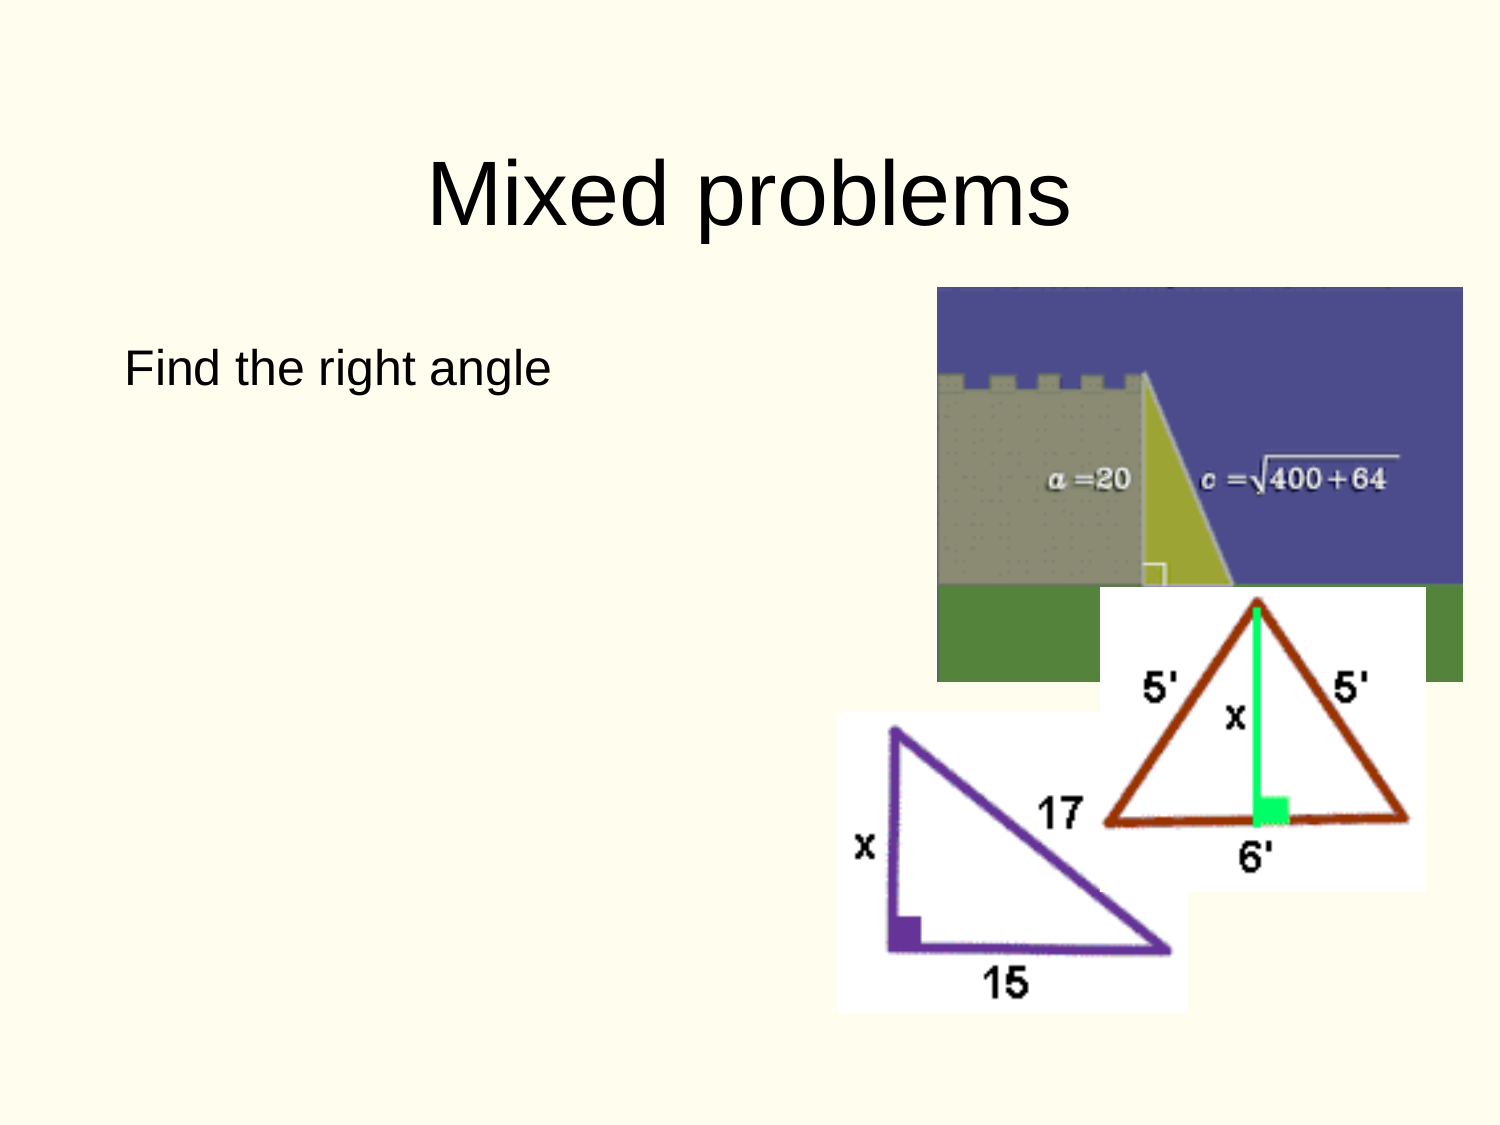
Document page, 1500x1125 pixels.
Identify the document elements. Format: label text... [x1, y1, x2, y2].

text_box Find the right angle [109, 332, 568, 404]
picture [837, 287, 1463, 1014]
title Mixed problems [112, 99, 1388, 288]
